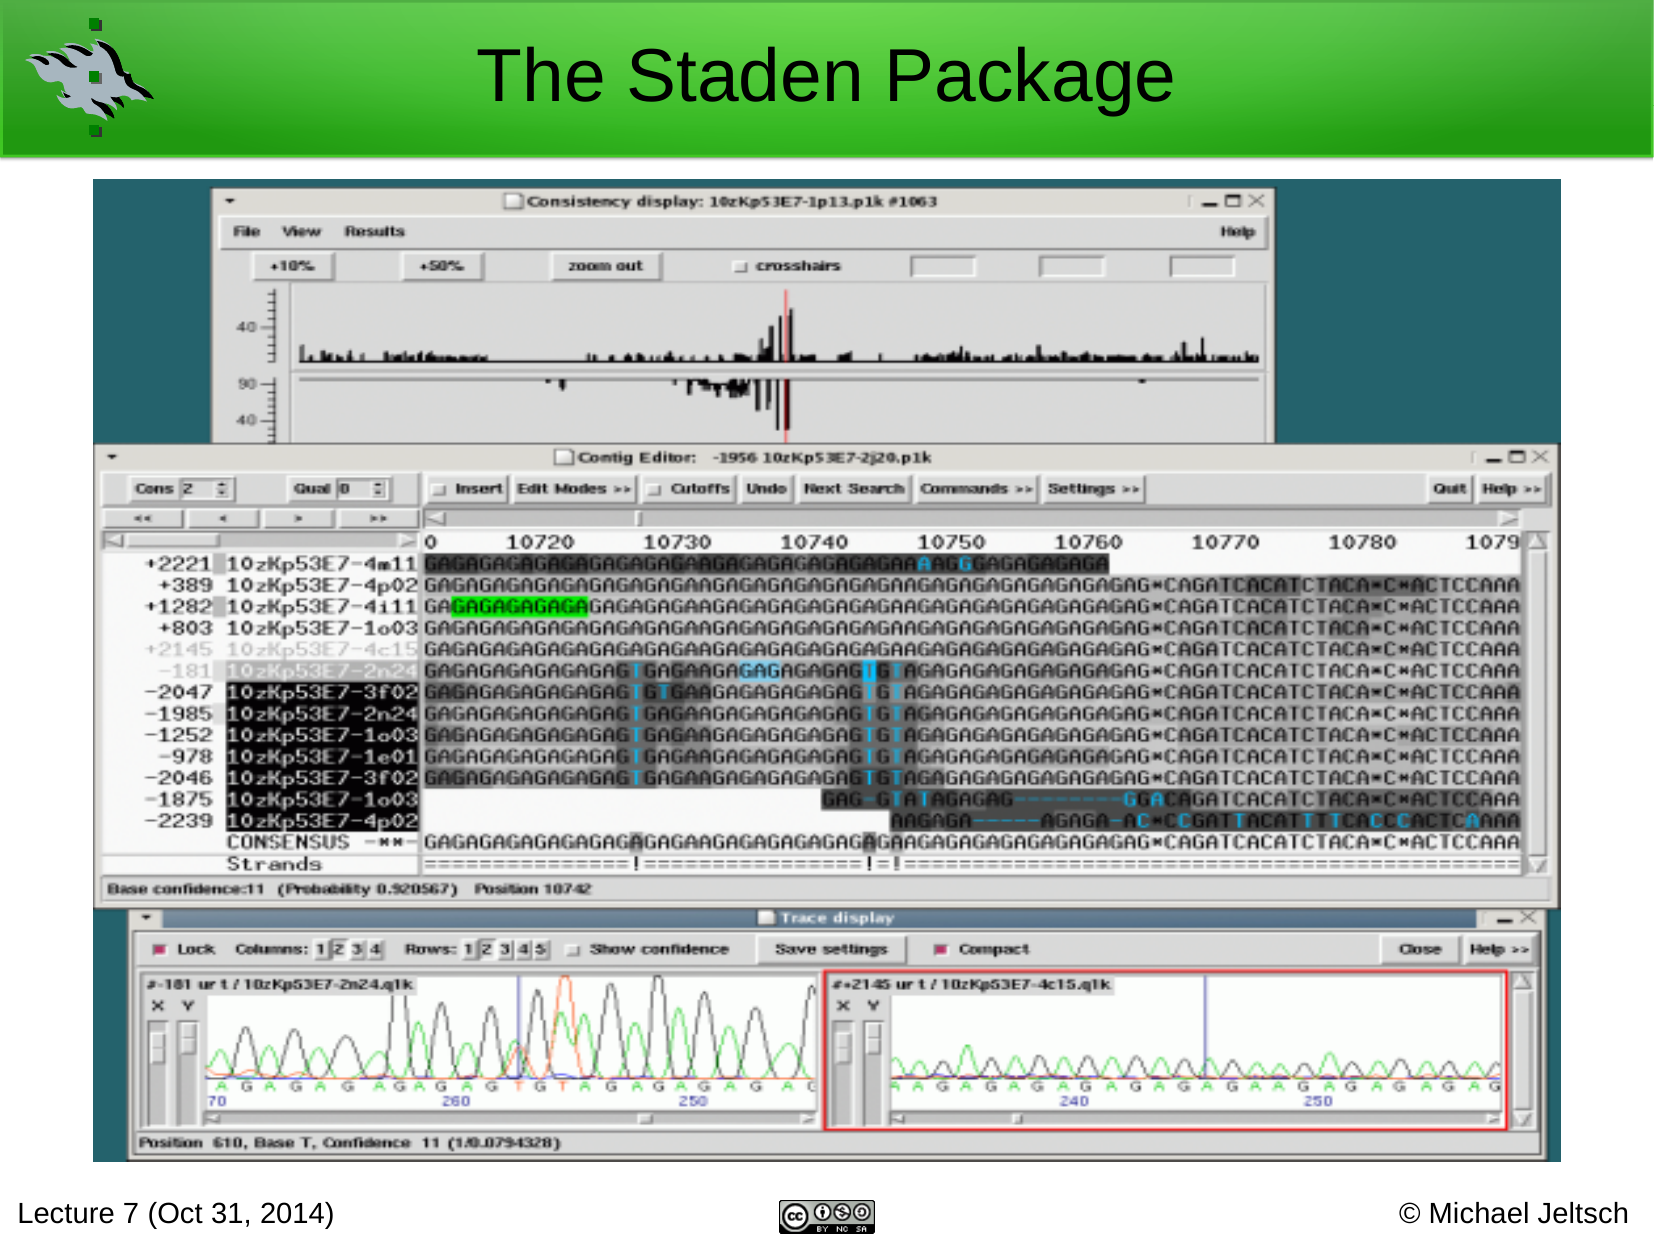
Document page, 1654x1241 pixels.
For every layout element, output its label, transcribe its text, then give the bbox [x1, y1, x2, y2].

picture [779, 1200, 875, 1234]
picture [93, 179, 1561, 1163]
title The Staden Package [206, 30, 1448, 121]
